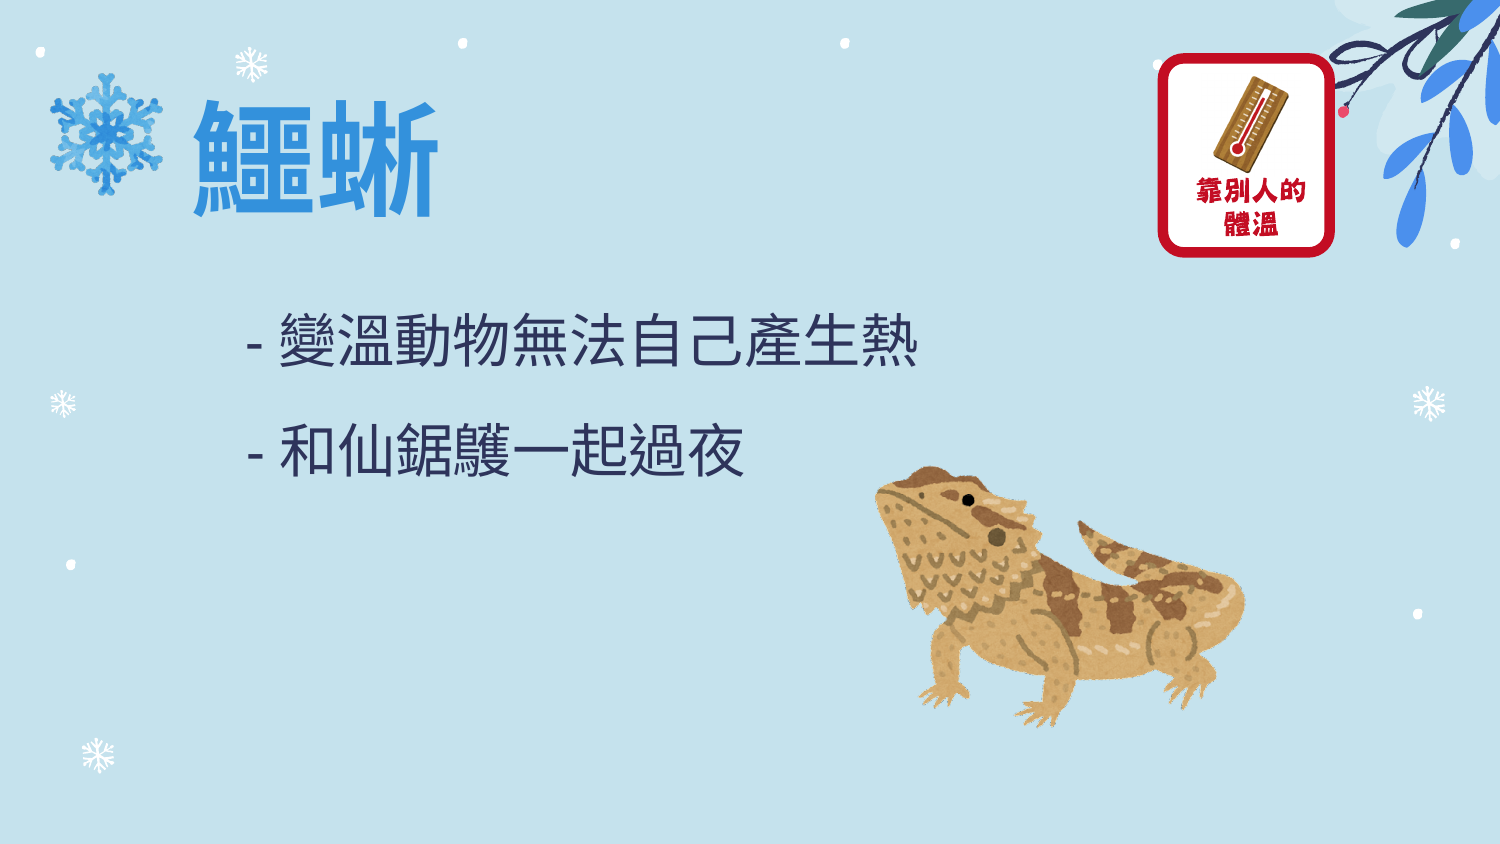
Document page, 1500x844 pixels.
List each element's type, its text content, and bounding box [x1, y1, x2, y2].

picture [38, 66, 177, 204]
picture [868, 383, 1254, 766]
picture [1157, 52, 1335, 258]
text_box -和仙鋸鸌一起過夜 [231, 398, 868, 493]
title 鱷蜥 [176, 66, 617, 214]
text_box -變溫動物無法自己產生熱 [230, 289, 1167, 384]
